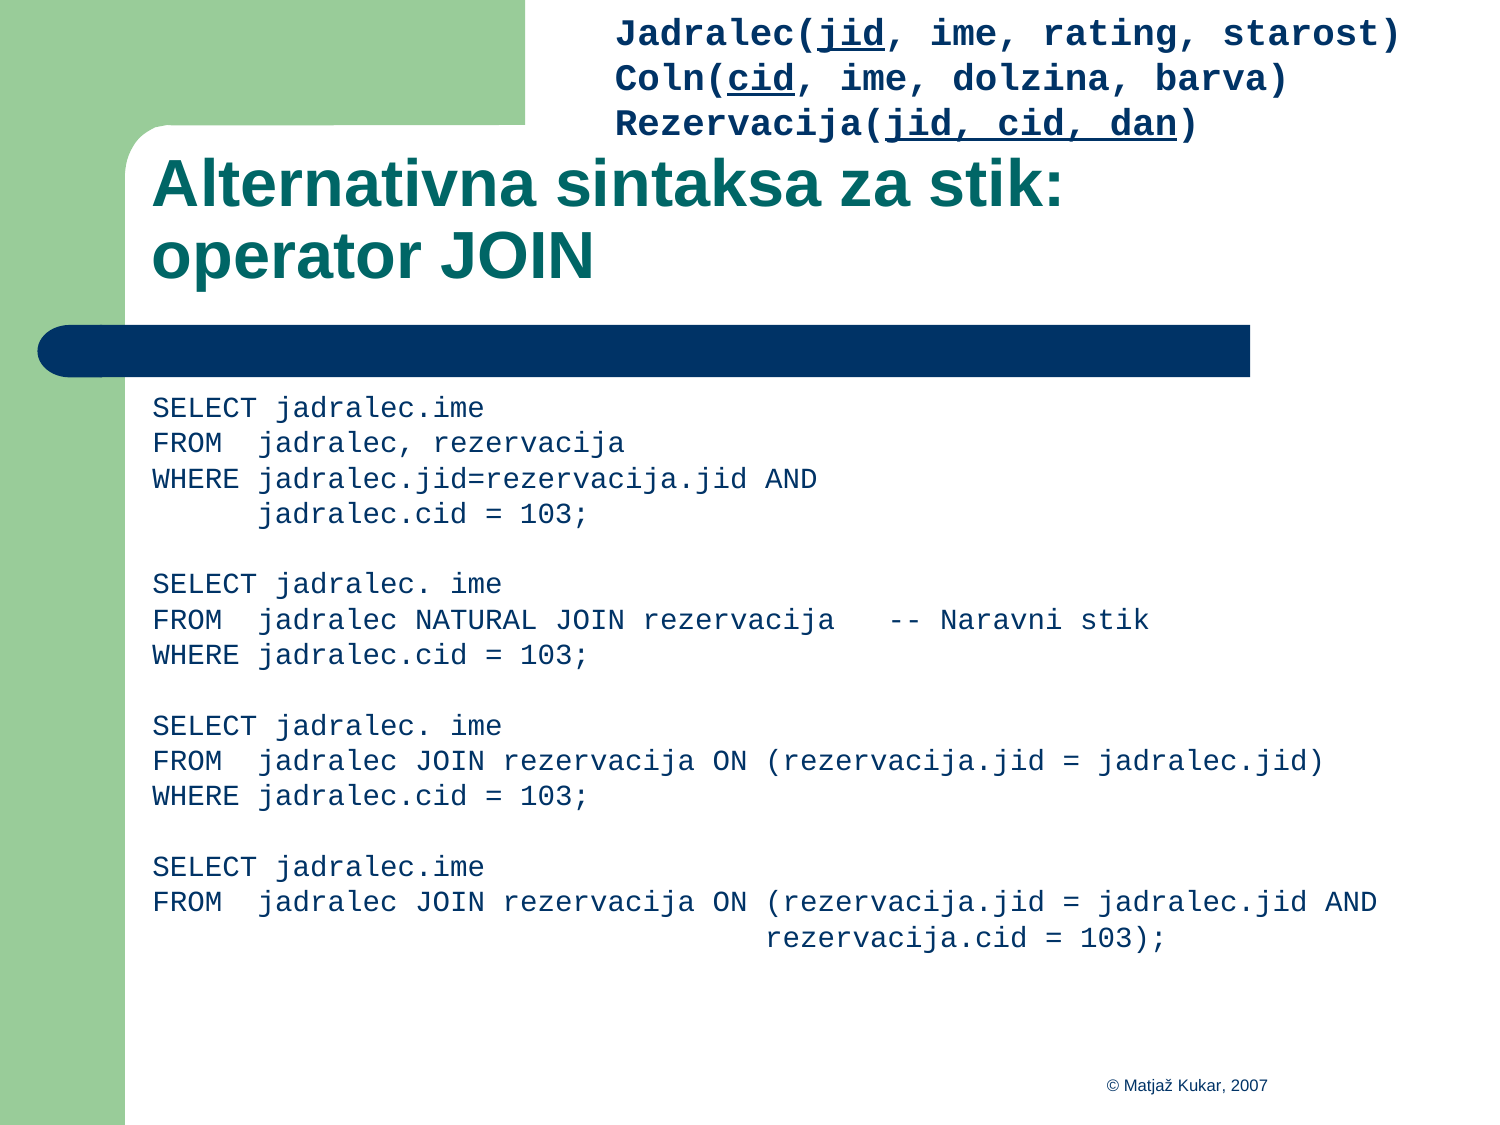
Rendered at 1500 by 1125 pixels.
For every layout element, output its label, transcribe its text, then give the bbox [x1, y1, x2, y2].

title Alternativna sintaksa za stik: operator JOIN [136, 136, 1414, 301]
text_box © Matjaž Kukar, 2007 [949, 1025, 1426, 1103]
text_box Jadralec(jid, ime, rating, starost) Coln(cid, ime, dolzina, barva) Rezervacija(jid, cid, dan) [525, 0, 1500, 151]
list SELECT jadralec.ime FROM jadralec, rezervacija WHERE jadralec.jid=rezervacija.jid AND jadralec.cid = 103; SELECT jadralec. ime FROM jadralec NATURAL JOIN rezervacija -- Naravni stik WHERE jadralec.cid = 103; SELECT jadralec. ime FROM jadralec JOIN rezervacija ON (rezervacija.jid = jadralec.jid) WHERE jadralec.cid = 103; SELECT jadralec.ime FROM jadralec JOIN rezervacija ON (rezervacija.jid = jadralec.jid AND rezervacija.cid = 103); [137, 387, 1400, 999]
